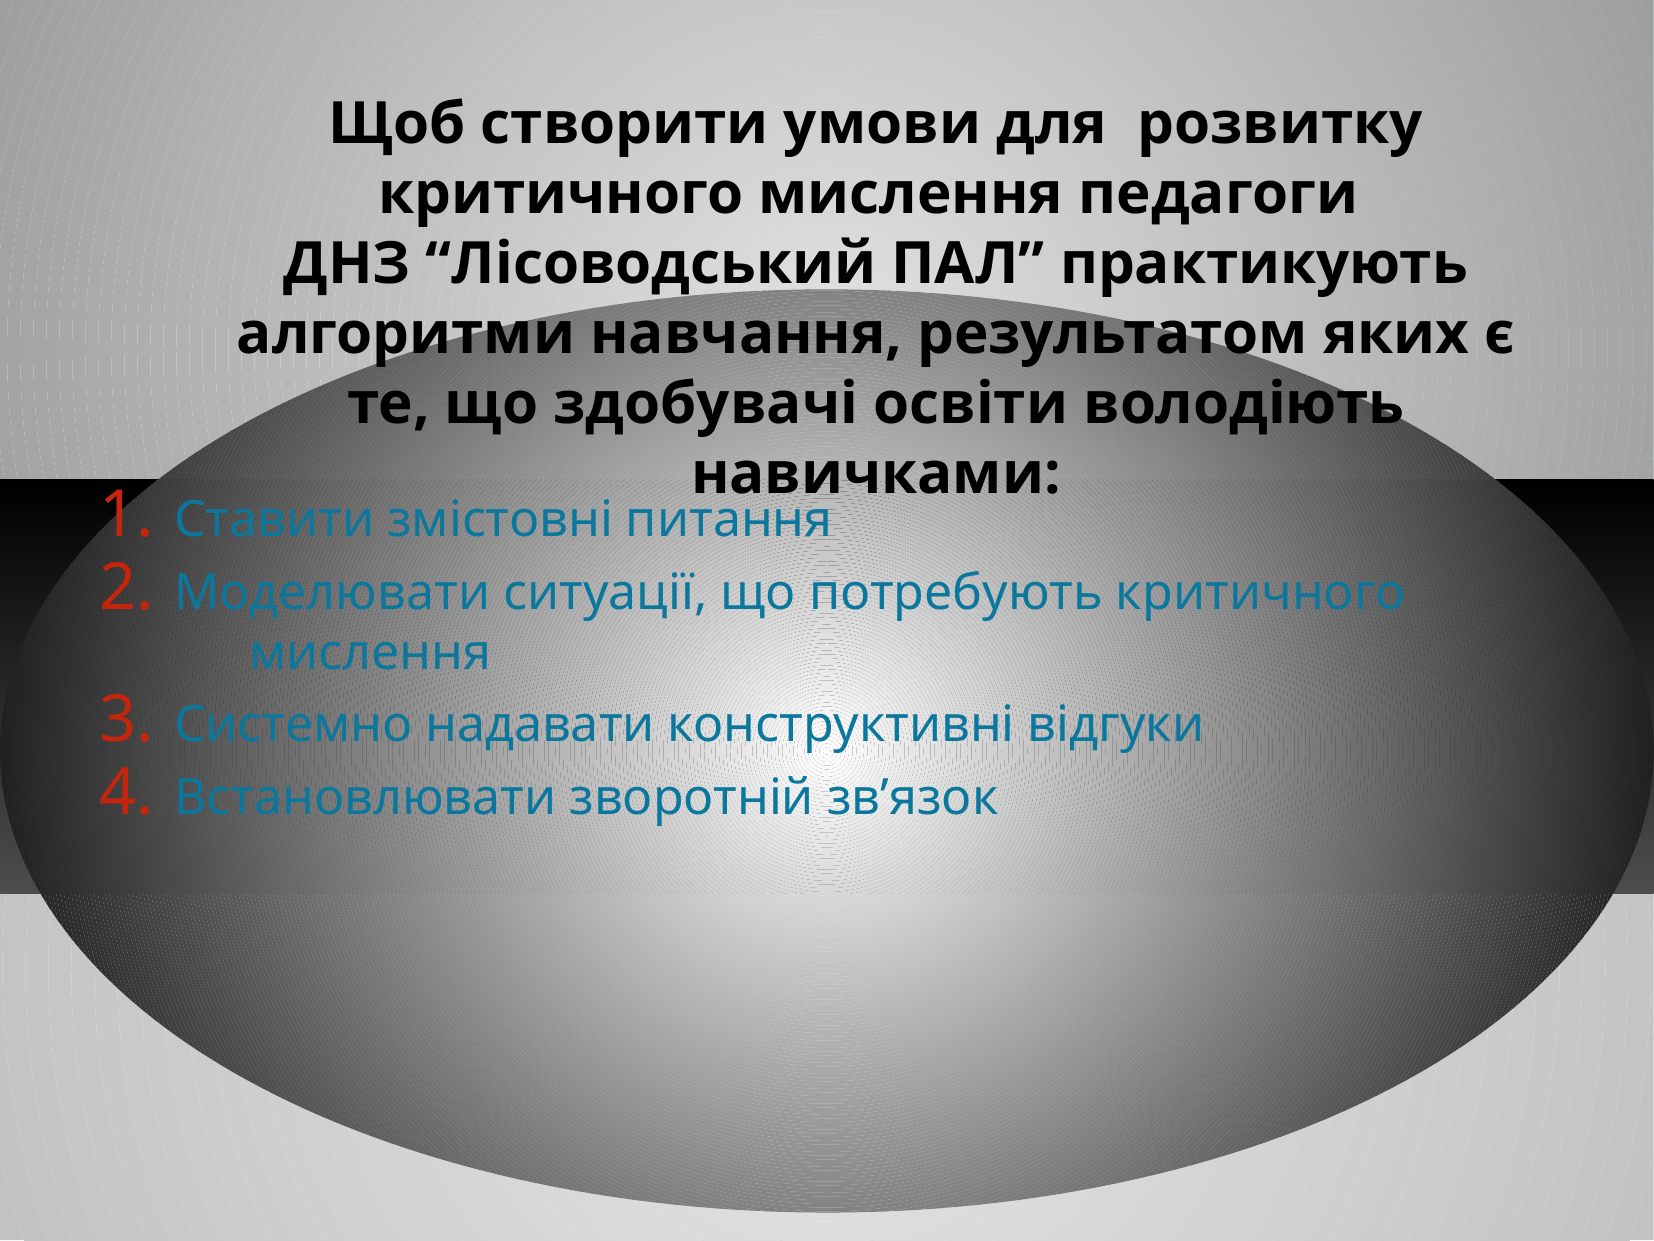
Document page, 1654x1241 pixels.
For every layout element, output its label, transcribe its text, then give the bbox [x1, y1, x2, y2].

title Щоб створити умови для розвитку критичного мислення педагоги ДНЗ “Лісоводський ПАЛ” практикують алгоритми навчання, результатом яких є те, що здобувачі освіти володіють навичками: [147, 76, 1572, 479]
subtitle Ставити змістовні питання Моделювати ситуації, що потребують критичного мислення Системно надавати конструктивні відгуки Встановлювати зворотній зв’язок [82, 478, 1571, 1117]
